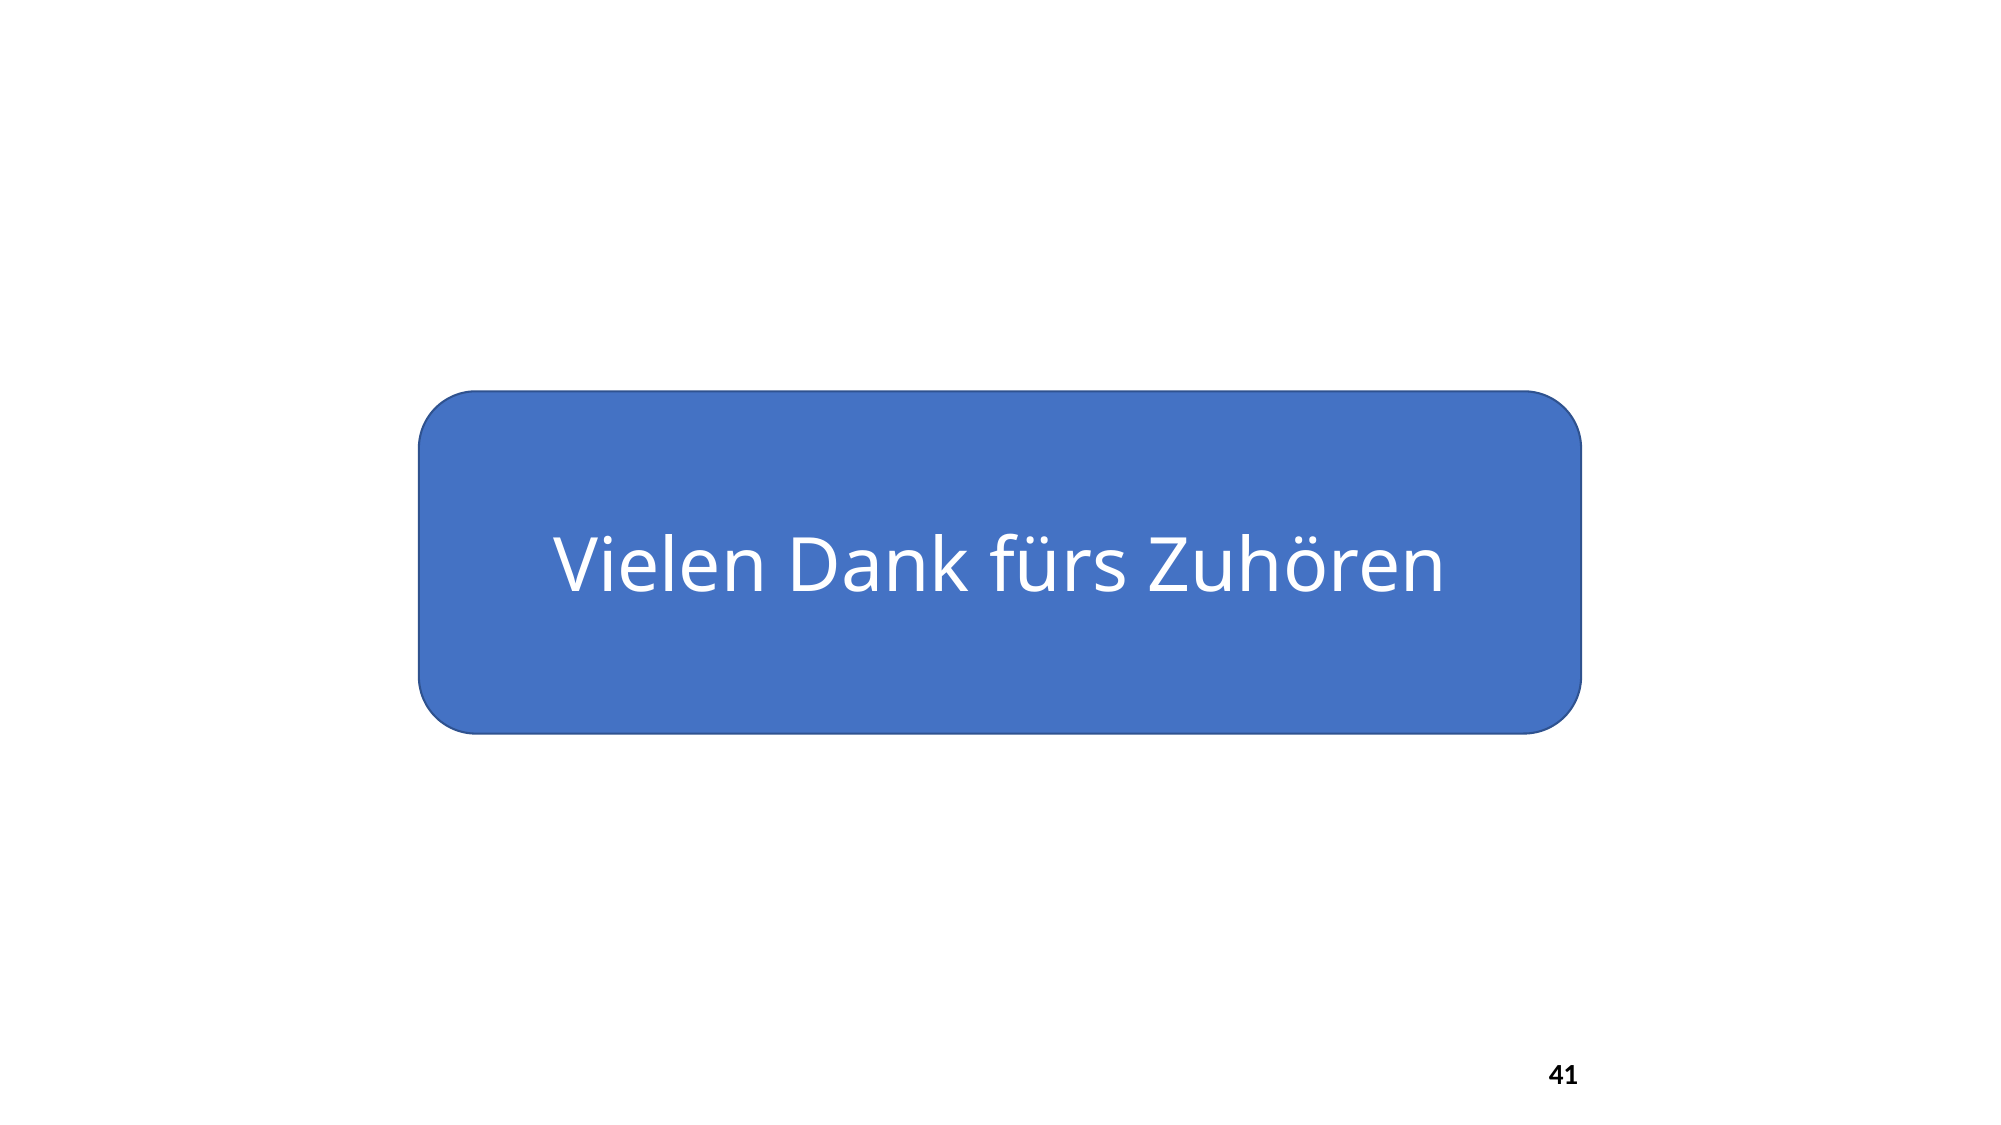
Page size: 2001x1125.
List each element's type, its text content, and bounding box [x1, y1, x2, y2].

text_box 41 [1533, 1042, 1984, 1103]
text_box Vielen Dank fürs Zuhören [451, 509, 1549, 616]
text_box [418, 391, 1582, 734]
